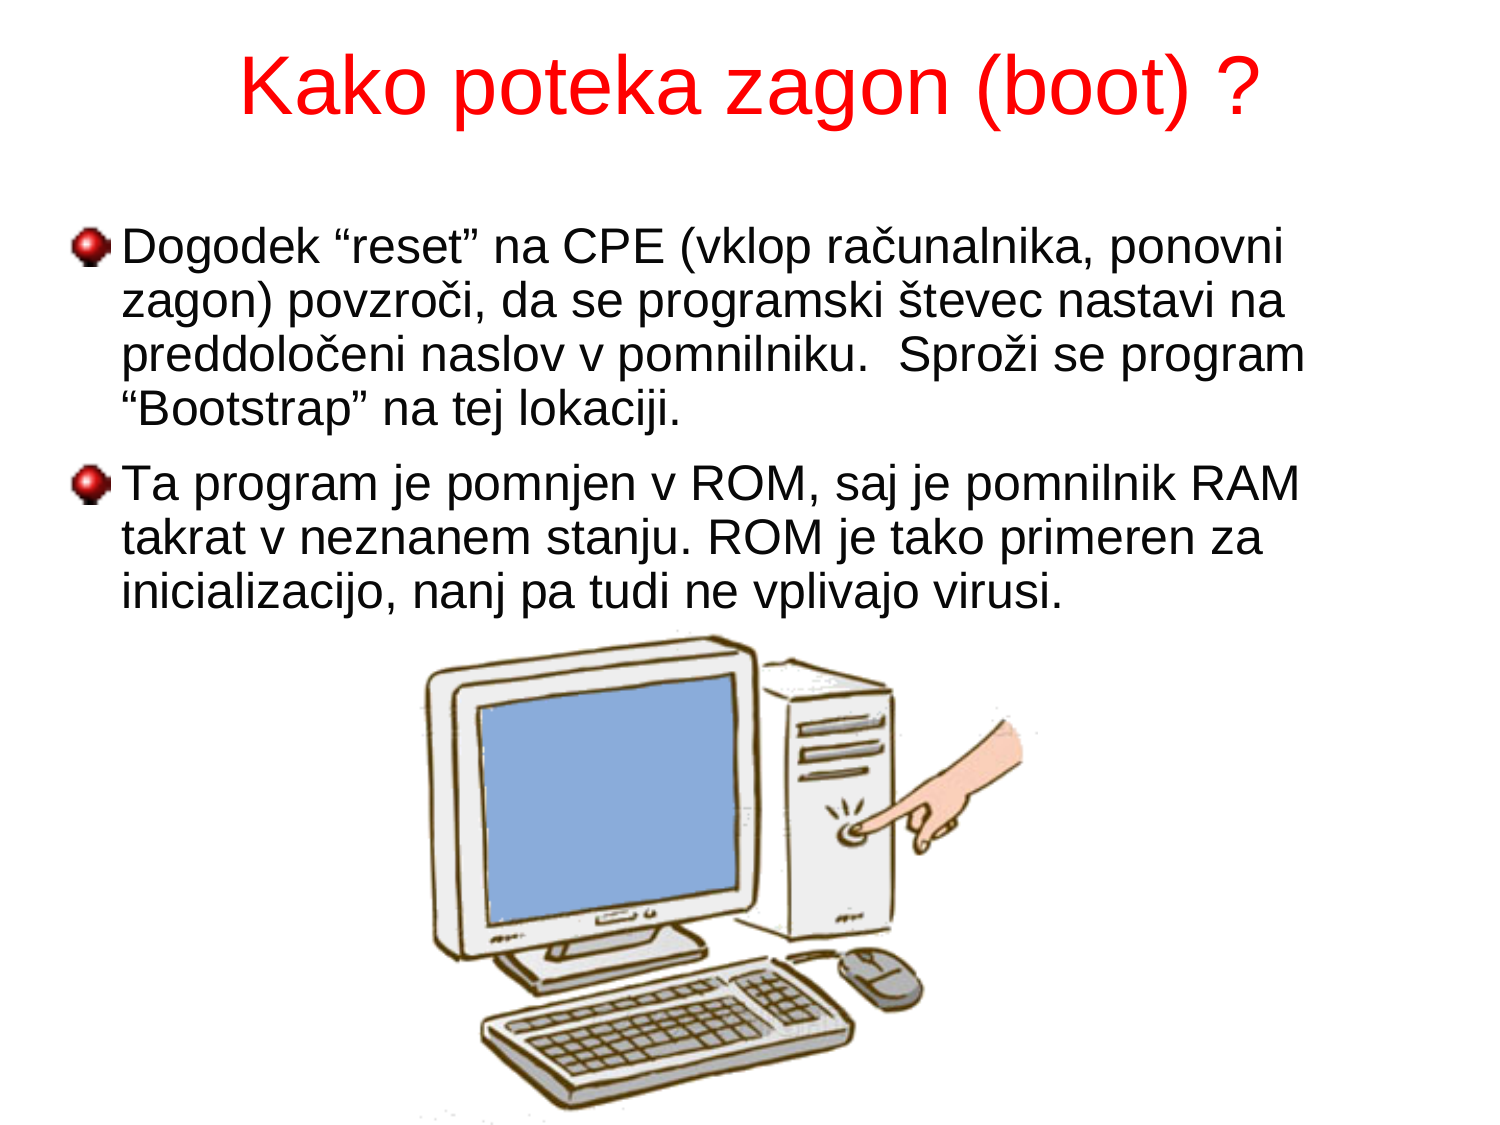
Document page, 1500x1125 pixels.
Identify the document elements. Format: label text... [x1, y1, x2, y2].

picture [412, 622, 1038, 1125]
title Kako poteka zagon (boot) ? [50, 0, 1452, 163]
list Dogodek “reset” na CPE (vklop računalnika, ponovni zagon) povzroči, da se programski števec nastavi na preddoločeni naslov v pomnilniku. Sproži se program “Bootstrap” na tej lokaciji. Ta program je pomnjen v ROM, saj je pomnilnik RAM takrat v neznanem stanju. ROM je tako primeren za inicializacijo, nanj pa tudi ne vplivajo virusi. [50, 212, 1452, 951]
